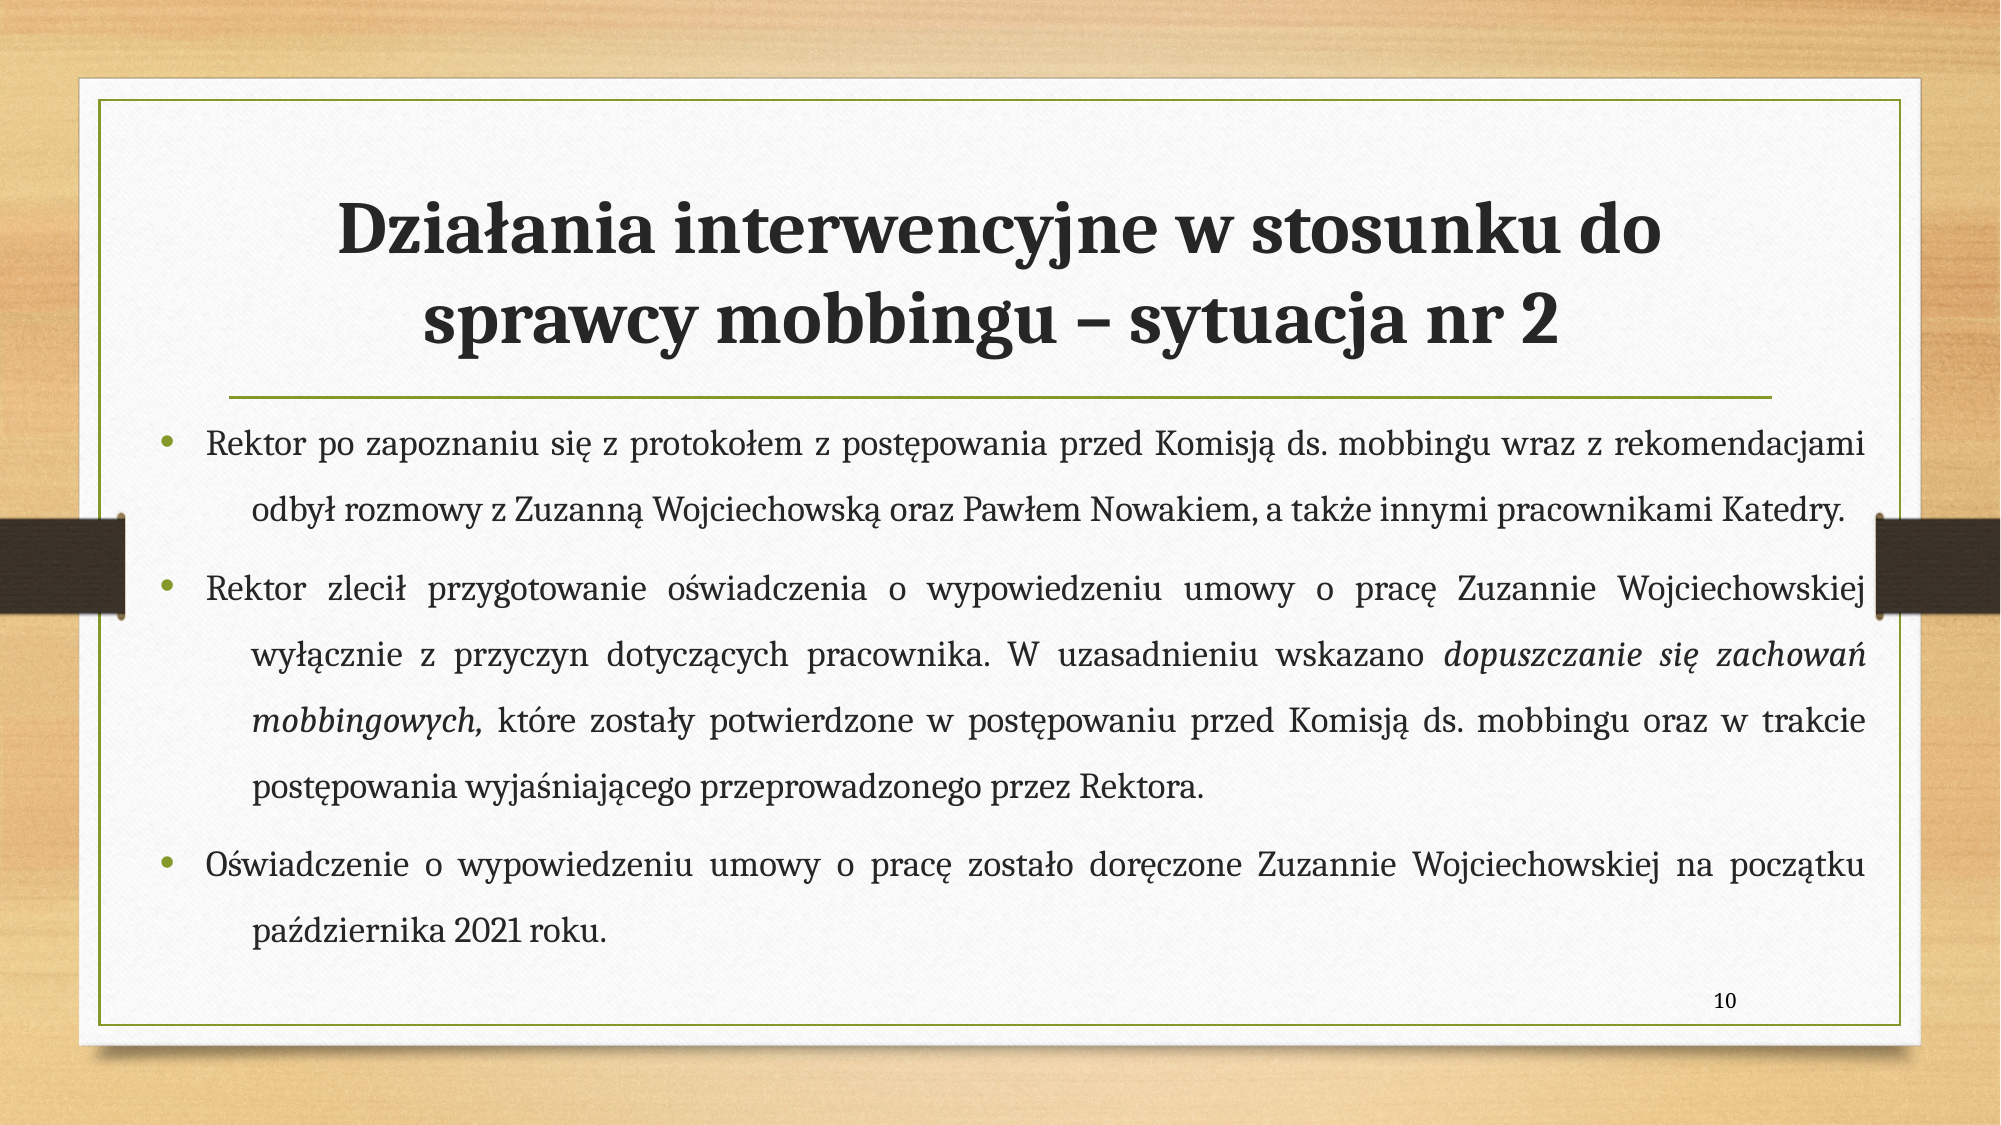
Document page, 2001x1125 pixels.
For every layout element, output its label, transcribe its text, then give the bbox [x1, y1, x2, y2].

title Działania interwencyjne w stosunku do sprawcy mobbingu – sytuacja nr 2 [212, 161, 1788, 376]
list Rektor po zapoznaniu się z protokołem z postępowania przed Komisją ds. mobbingu wraz z rekomendacjami odbył rozmowy z Zuzanną Wojciechowską oraz Pawłem Nowakiem, a także innymi pracownikami Katedry. Rektor zlecił przygotowanie oświadczenia o wypowiedzeniu umowy o pracę Zuzannie Wojciechowskiej wyłącznie z przyczyn dotyczących pracownika. W uzasadnieniu wskazano dopuszczanie się zachowań mobbingowych, które zostały potwierdzone w postępowaniu przed Komisją ds. mobbingu oraz w trakcie postępowania wyjaśniającego przeprowadzonego przez Rektora. Oświadczenie o wypowiedzeniu umowy o pracę zostało doręczone Zuzannie Wojciechowskiej na początku października 2021 roku. [144, 389, 1883, 964]
text_box [1698, 979, 1788, 1026]
